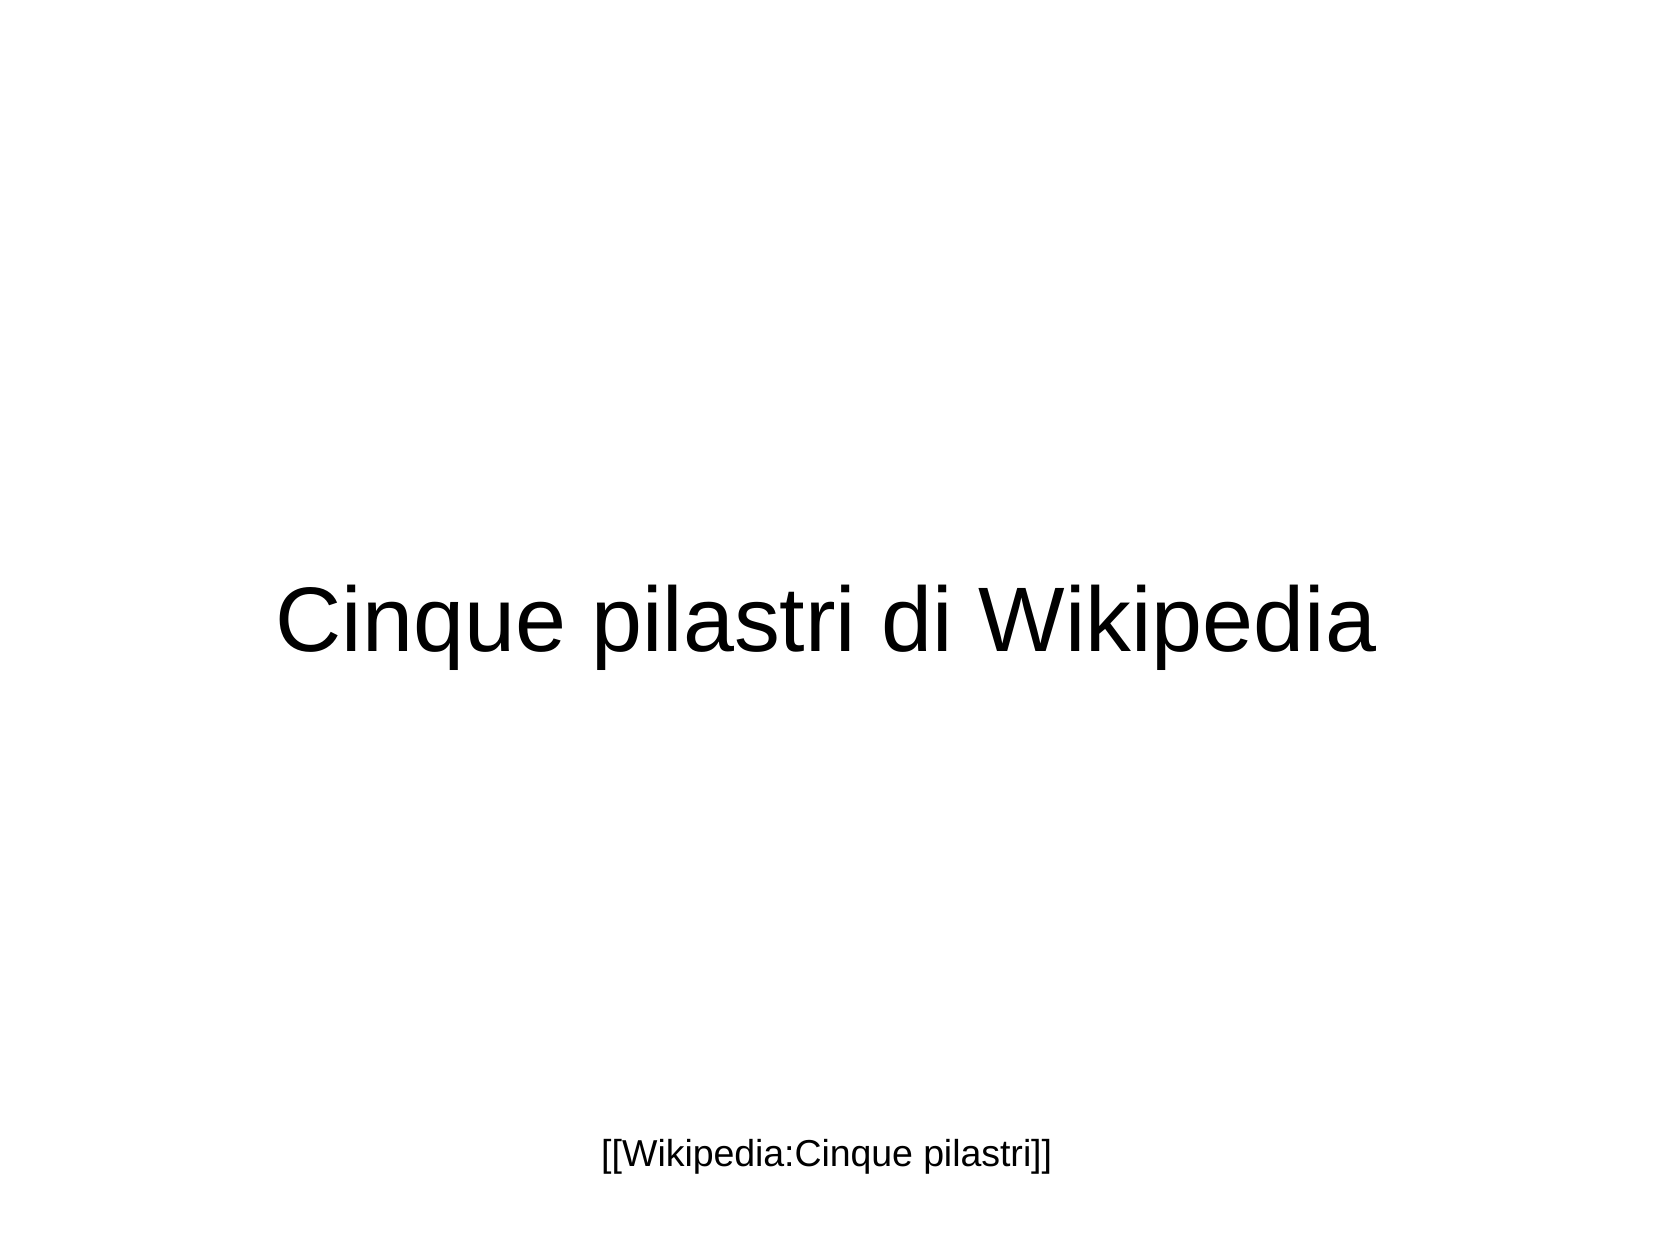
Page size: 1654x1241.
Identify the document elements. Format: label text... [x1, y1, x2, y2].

title Cinque pilastri di Wikipedia [82, 516, 1571, 724]
text_box [[Wikipedia:Cinque pilastri]] [541, 1125, 1112, 1182]
